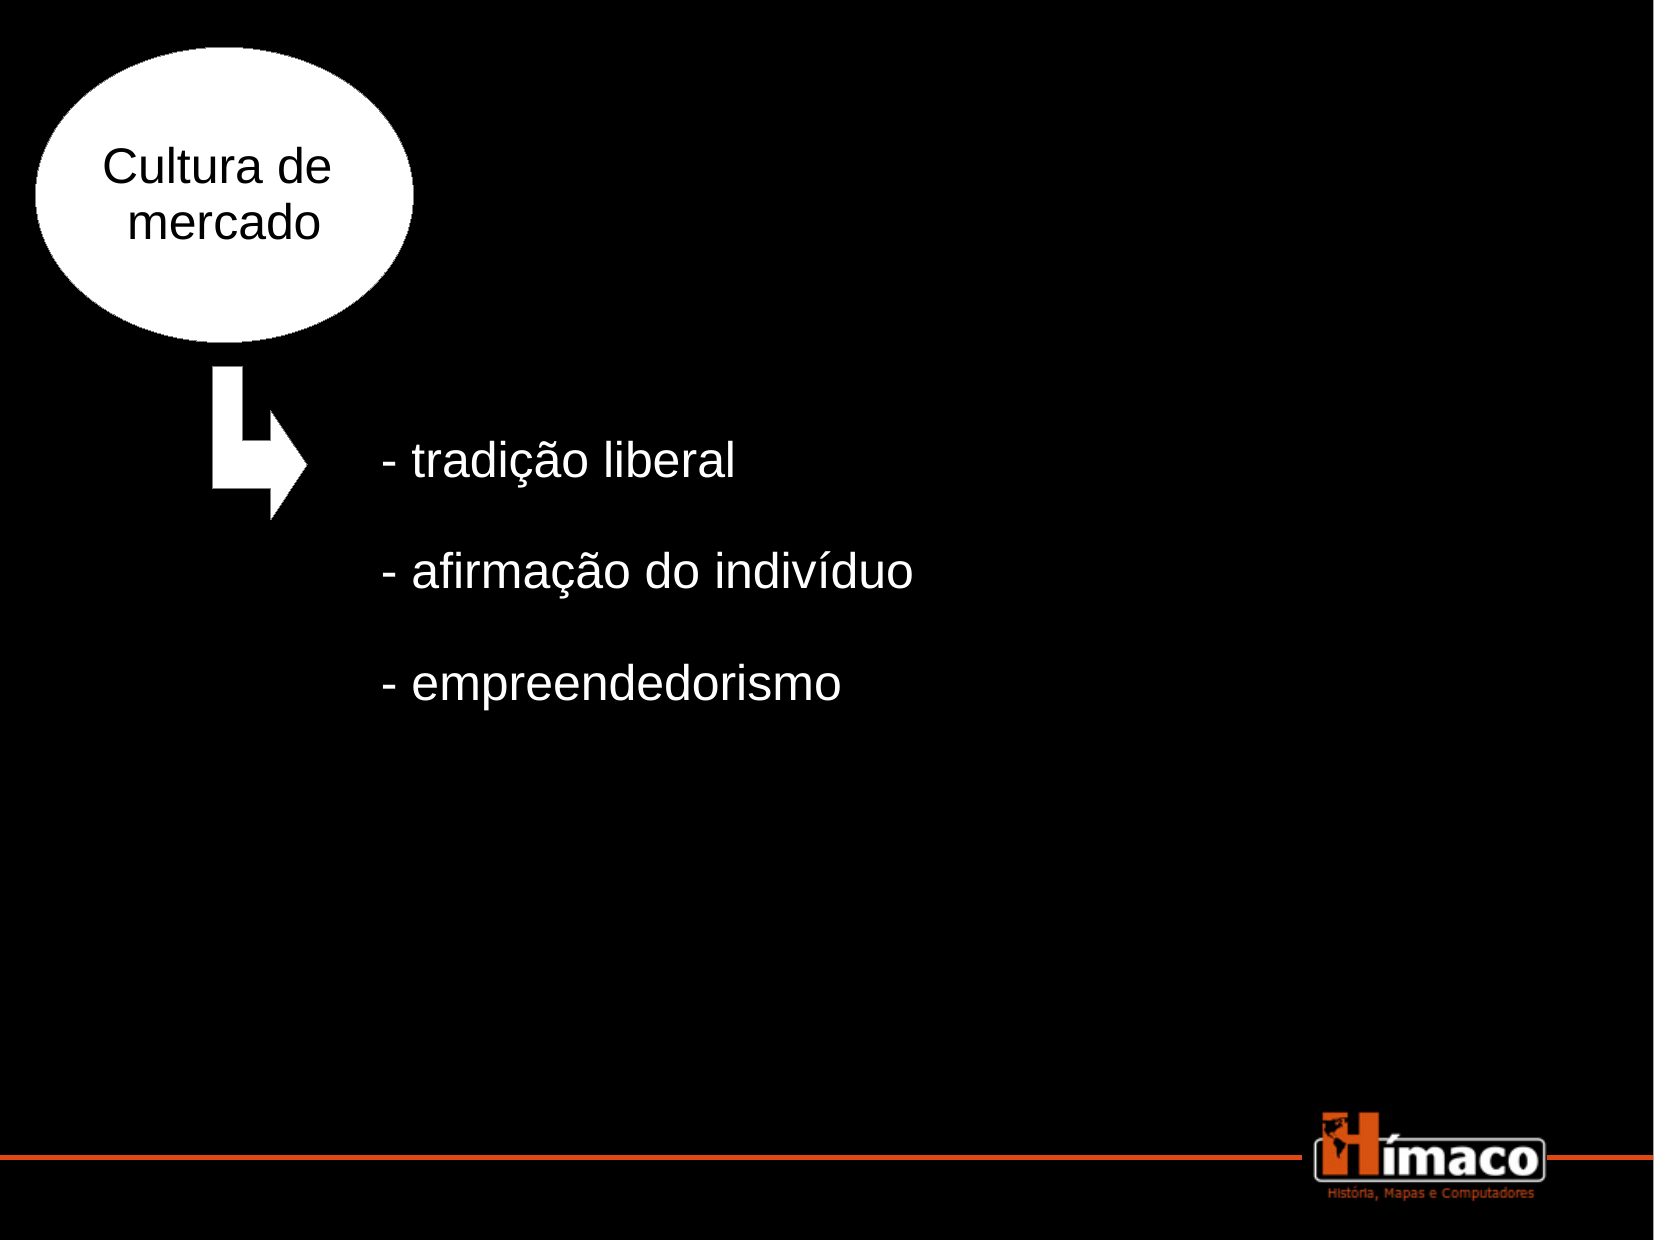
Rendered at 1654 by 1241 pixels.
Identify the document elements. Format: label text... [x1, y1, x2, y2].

text_box - tradição liberal - afirmação do indivíduo - empreendedorismo [366, 425, 1418, 775]
picture [1301, 1075, 1559, 1217]
text_box [212, 366, 308, 520]
text_box Cultura de mercado [35, 47, 414, 343]
